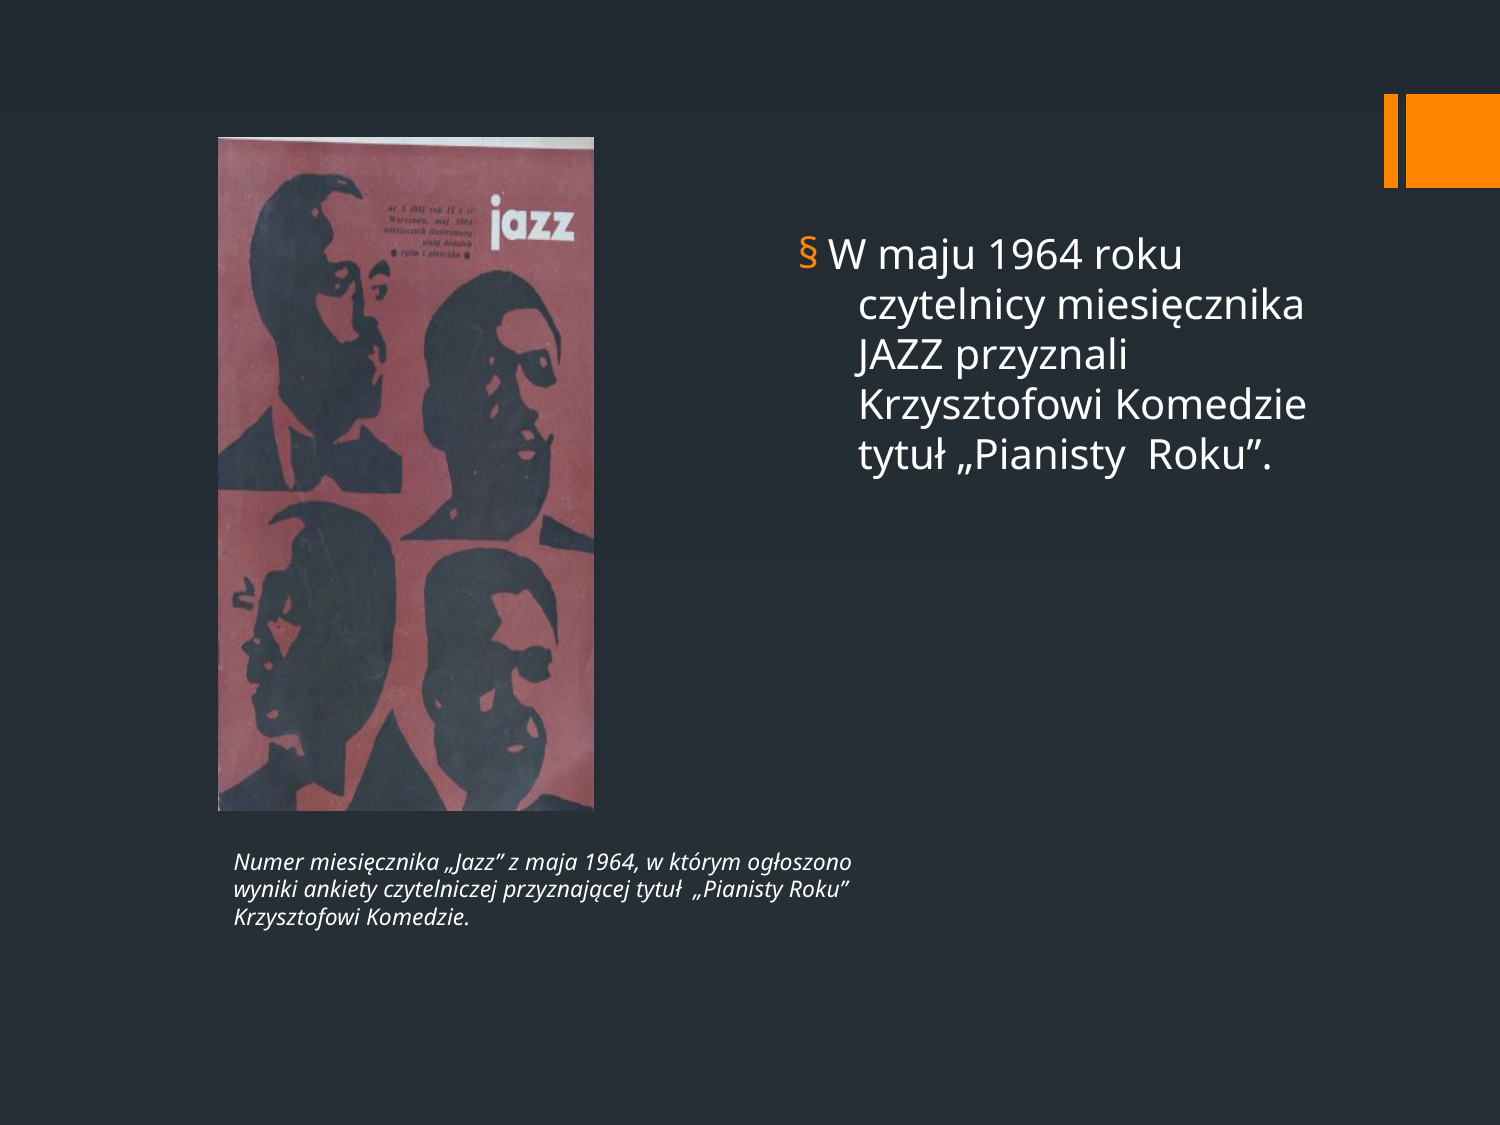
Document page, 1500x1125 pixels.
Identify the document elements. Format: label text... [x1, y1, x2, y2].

text_box Numer miesięcznika „Jazz” z maja 1964, w którym ogłoszono wyniki ankiety czytelniczej przyznającej tytuł „Pianisty Roku” Krzysztofowi Komedzie. [218, 840, 880, 938]
picture [218, 137, 594, 811]
list W maju 1964 roku czytelnicy miesięcznika JAZZ przyznali Krzysztofowi Komedzie tytuł „Pianisty Roku”. [768, 219, 1354, 787]
